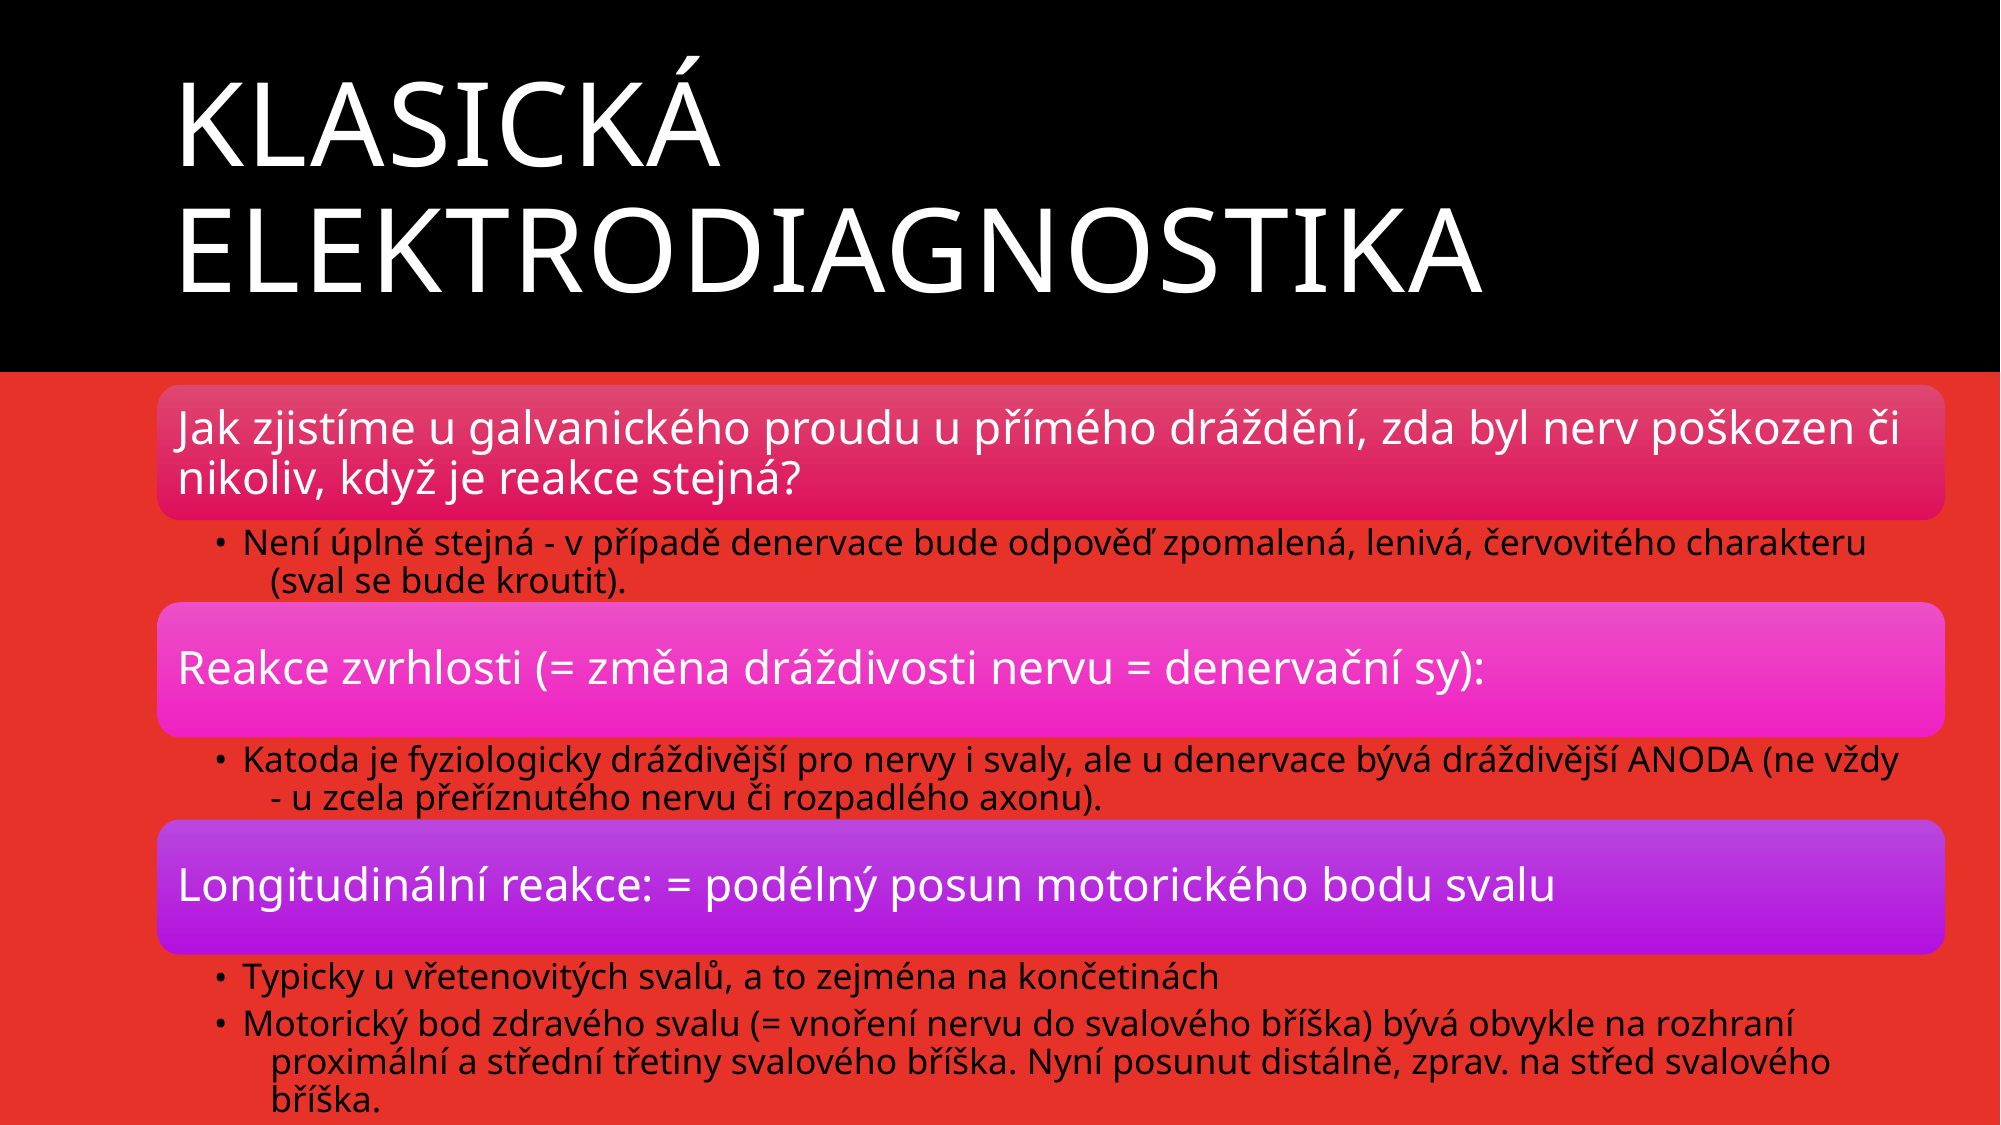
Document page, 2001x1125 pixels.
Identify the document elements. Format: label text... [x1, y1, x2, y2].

title KLASICKÁ ELEKTRODIAGNOSTIKA [157, 52, 1842, 332]
text_box [0, 0, 2000, 1125]
text_box Jak zjistíme u galvanického proudu u přímého dráždění, zda byl nerv poškozen či nikoliv, když je reakce stejná? [157, 384, 1946, 519]
text_box Longitudinální reakce: = podélný posun motorického bodu svalu [157, 819, 1946, 954]
text_box Katoda je fyziologicky dráždivější pro nervy i svaly, ale u denervace bývá dráždivější ANODA (ne vždy - u zcela přeříznutého nervu či rozpadlého axonu). [157, 737, 1946, 820]
text_box Není úplně stejná - v případě denervace bude odpověď zpomalená, lenivá, červovitého charakteru (sval se bude kroutit). [157, 519, 1946, 603]
text_box Reakce zvrhlosti (= změna dráždivosti nervu = denervační sy): [157, 602, 1946, 737]
text_box Typicky u vřetenovitých svalů, a to zejména na končetinách Motorický bod zdravého svalu (= vnoření nervu do svalového bříška) bývá obvykle na rozhraní proximální a střední třetiny svalového bříška. Nyní posunut distálně, zprav. na střed svalového bříška. [157, 954, 1946, 1082]
